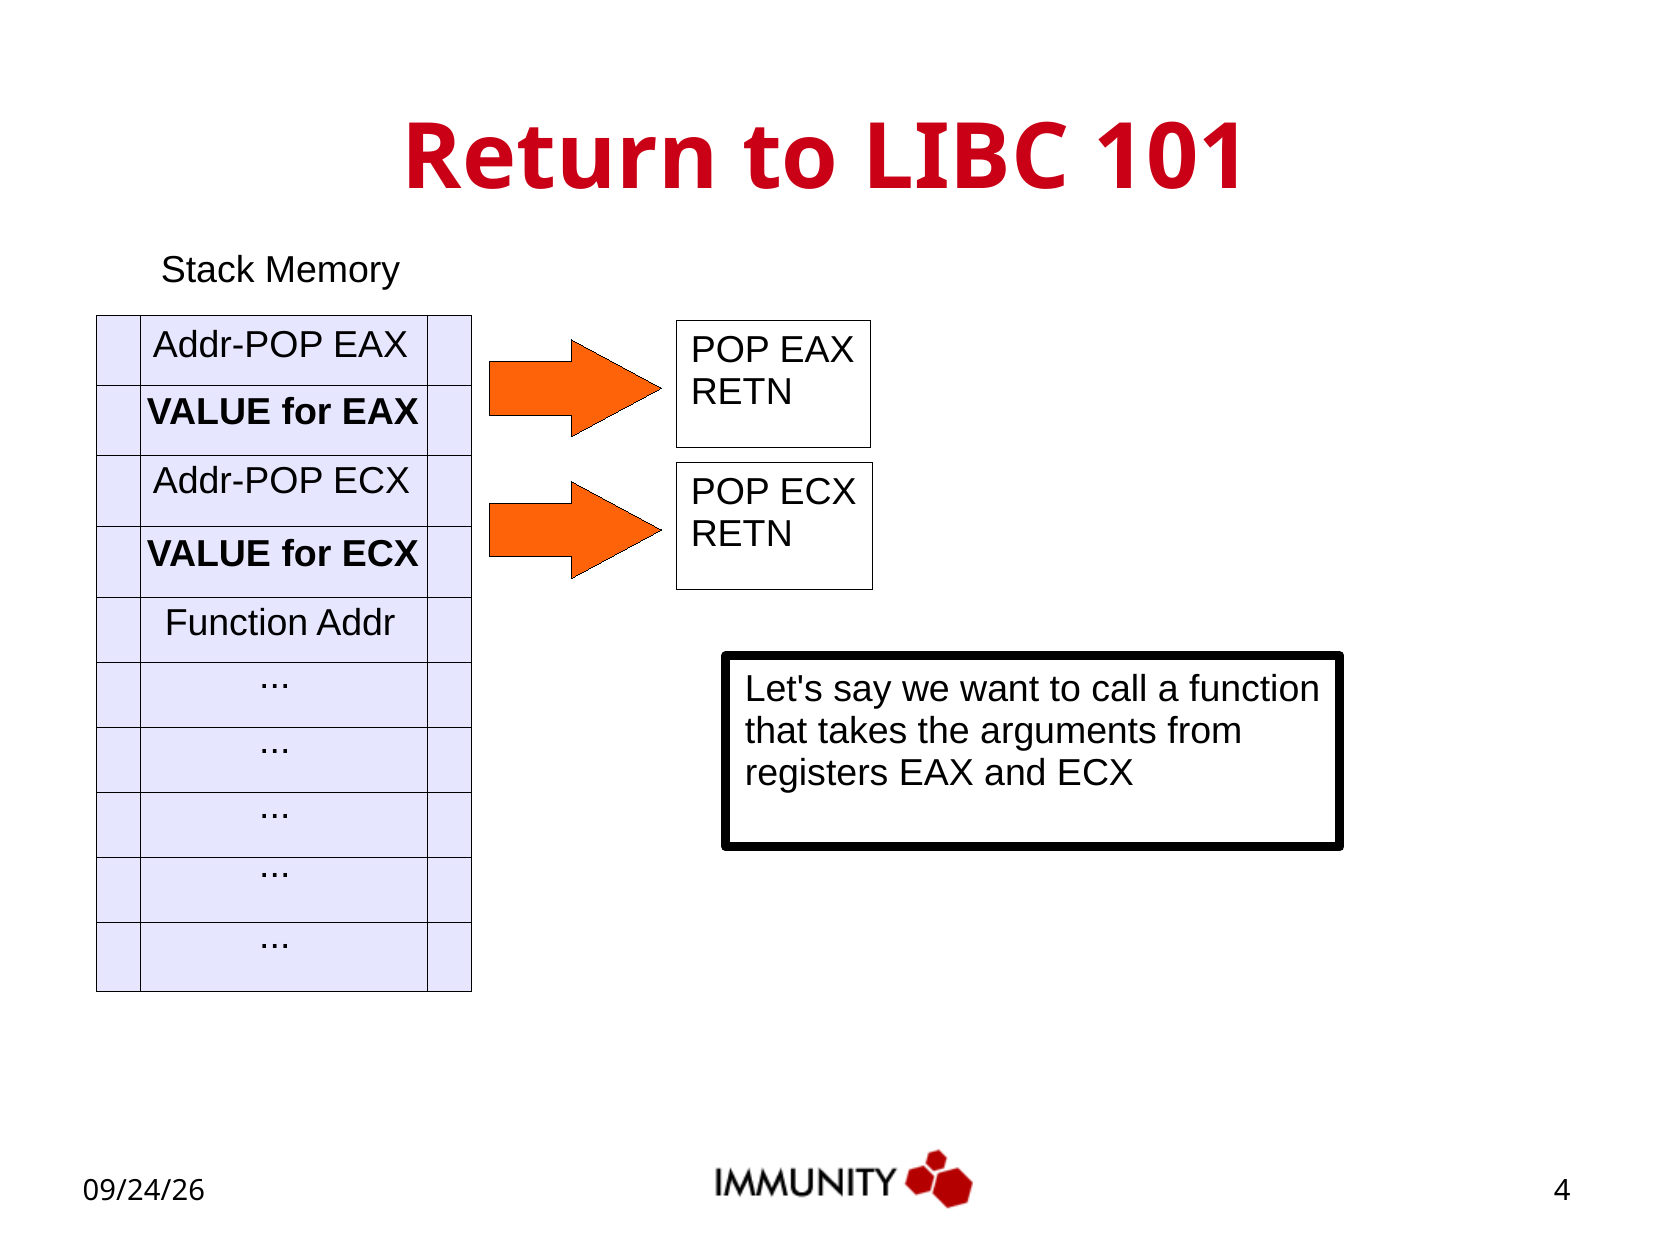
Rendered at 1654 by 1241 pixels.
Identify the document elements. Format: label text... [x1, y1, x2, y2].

text_box POP EAX RETN [676, 320, 871, 448]
text_box ... [244, 777, 308, 836]
text_box ... [244, 907, 308, 978]
text_box [97, 923, 472, 992]
text_box [308, 793, 472, 857]
text_box [97, 793, 244, 857]
text_box [97, 663, 244, 727]
text_box [308, 728, 472, 792]
picture [694, 1130, 984, 1235]
text_box [308, 663, 472, 727]
text_box Let's say we want to call a function that takes the arguments from registers EAX and ECX [725, 655, 1339, 847]
text_box Addr-POP EAX [138, 316, 427, 383]
text_box [97, 858, 244, 922]
text_box VALUE for EAX [132, 383, 470, 455]
text_box POP ECX RETN [676, 462, 873, 590]
text_box [97, 598, 150, 662]
text_box [97, 386, 132, 455]
text_box [97, 728, 244, 792]
text_box ... [244, 647, 308, 712]
title Return to LIBC 101 [82, 56, 1571, 250]
text_box ... [244, 836, 308, 907]
text_box Function Addr [150, 593, 439, 665]
text_box [489, 481, 662, 579]
text_box [97, 456, 472, 526]
text_box [427, 315, 472, 385]
text_box [97, 316, 138, 385]
text_box Addr-POP ECX [138, 452, 427, 523]
text_box Stack Memory [146, 240, 447, 312]
text_box [439, 598, 472, 662]
text_box VALUE for ECX [132, 525, 470, 597]
text_box [308, 858, 472, 922]
text_box [489, 339, 662, 437]
text_box [97, 527, 132, 597]
text_box ... [244, 712, 308, 777]
